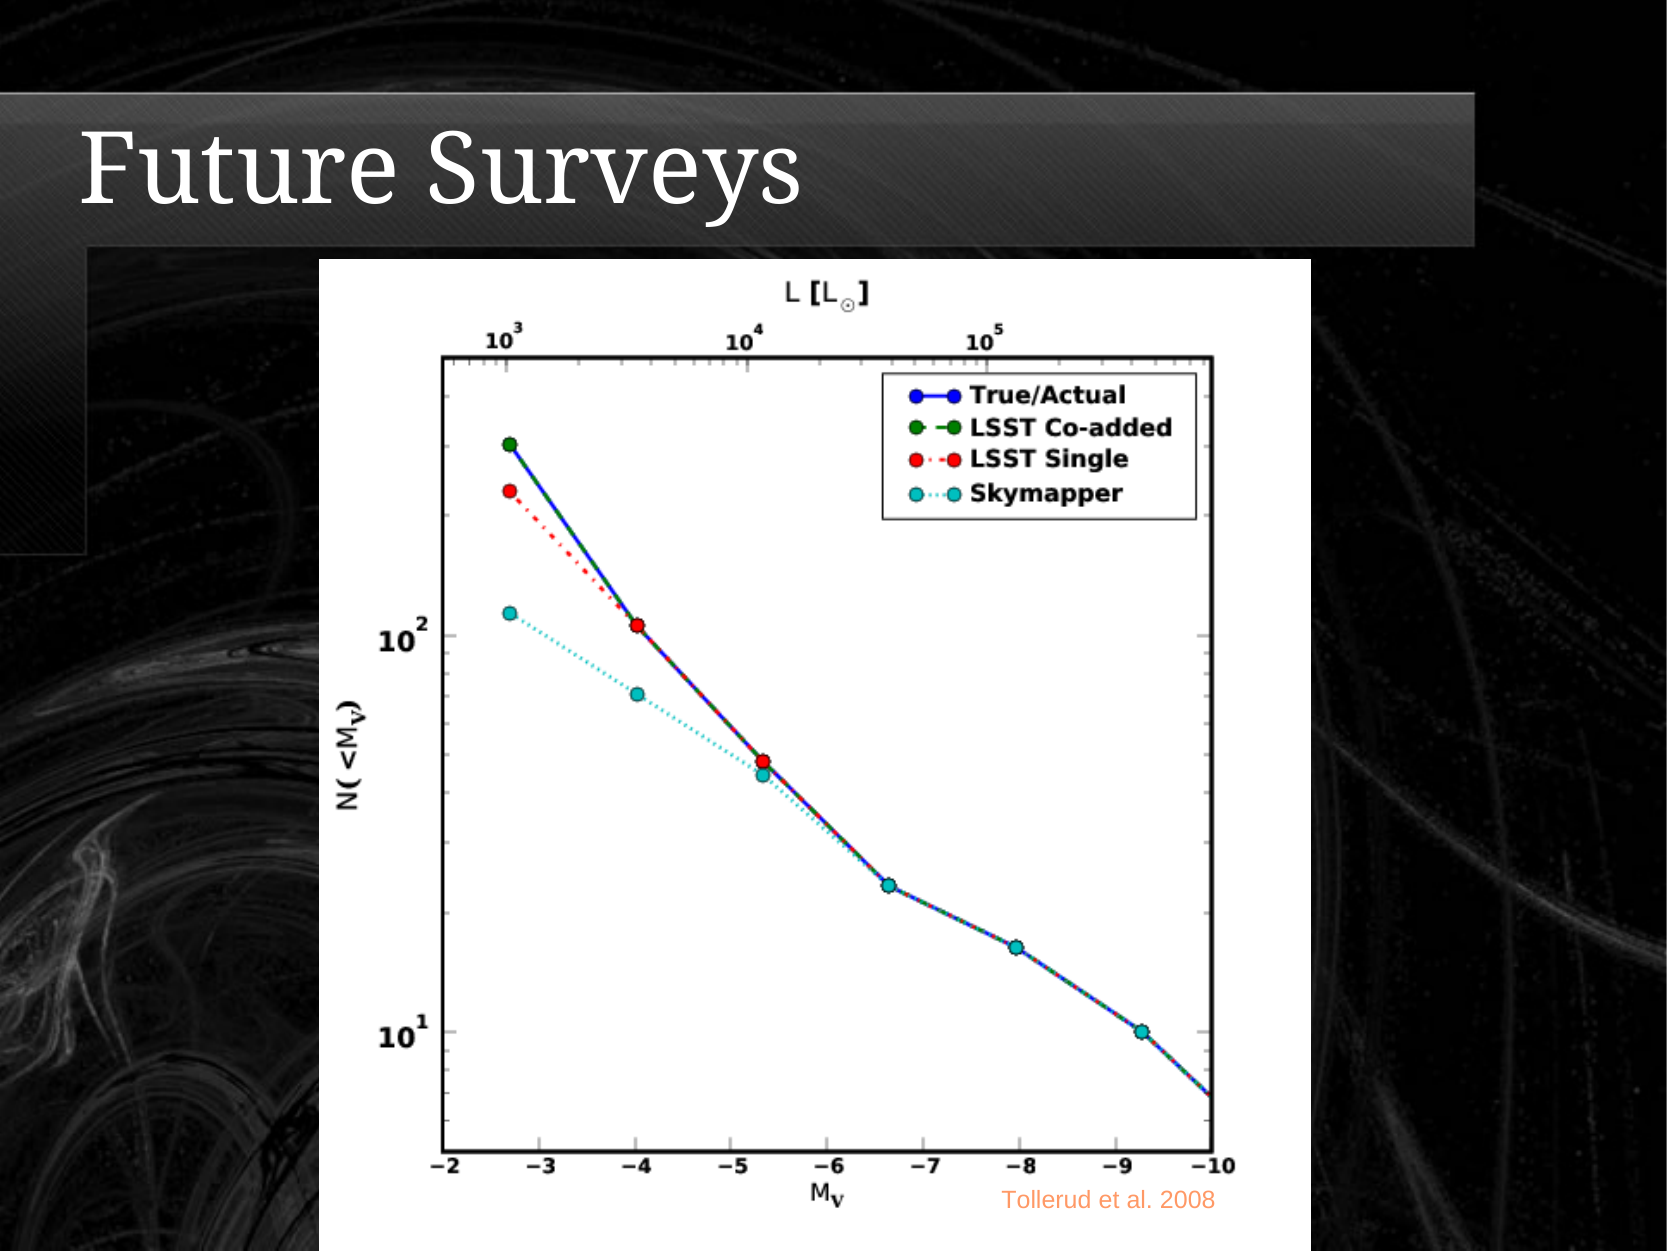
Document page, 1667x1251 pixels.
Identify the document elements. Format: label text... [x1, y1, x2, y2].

title Future Surveys [78, 99, 1665, 250]
text_box Tollerud et al. 2008 [940, 1149, 1278, 1251]
picture [0, 0, 1667, 1251]
